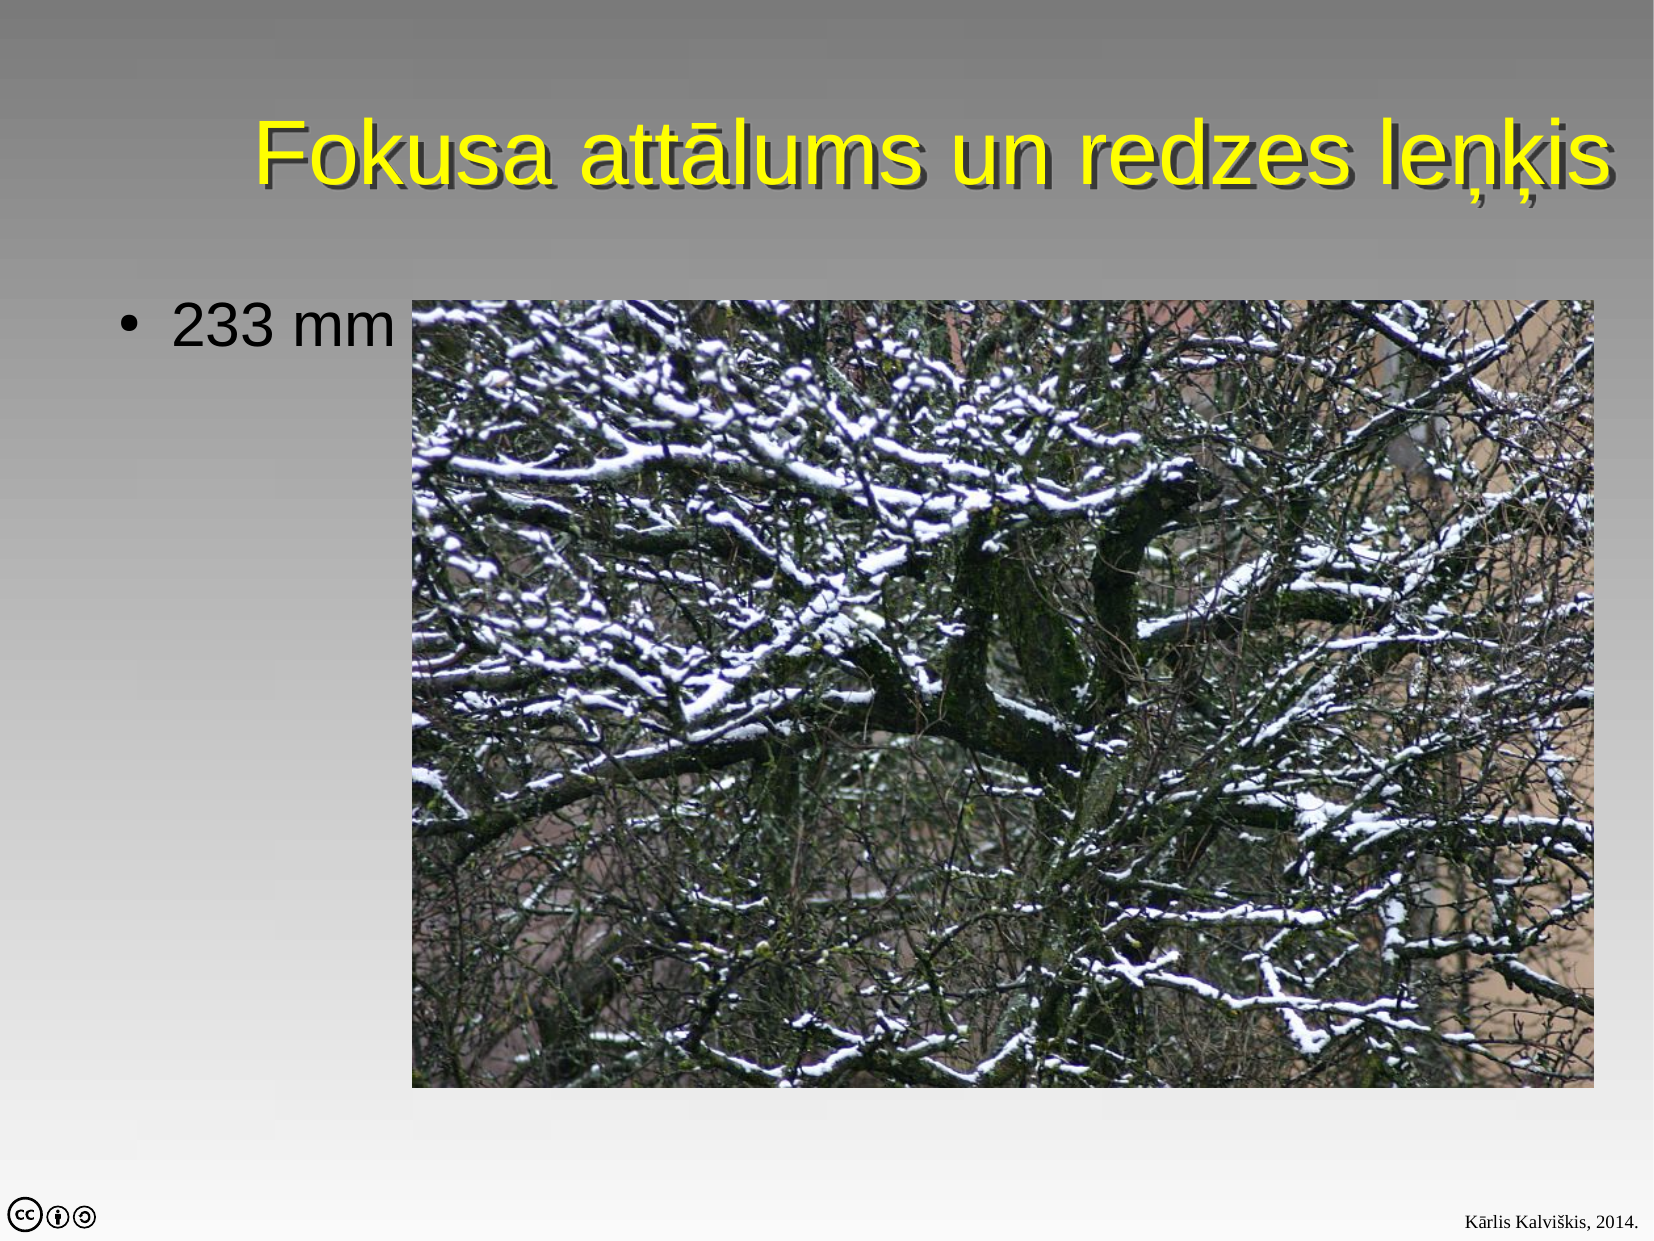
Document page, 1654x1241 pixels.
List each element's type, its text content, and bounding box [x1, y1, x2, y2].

list 233 mm [82, 290, 1571, 1094]
picture [0, 0, 1654, 1241]
title Fokusa attālums un redzes leņķis [42, 49, 1615, 257]
